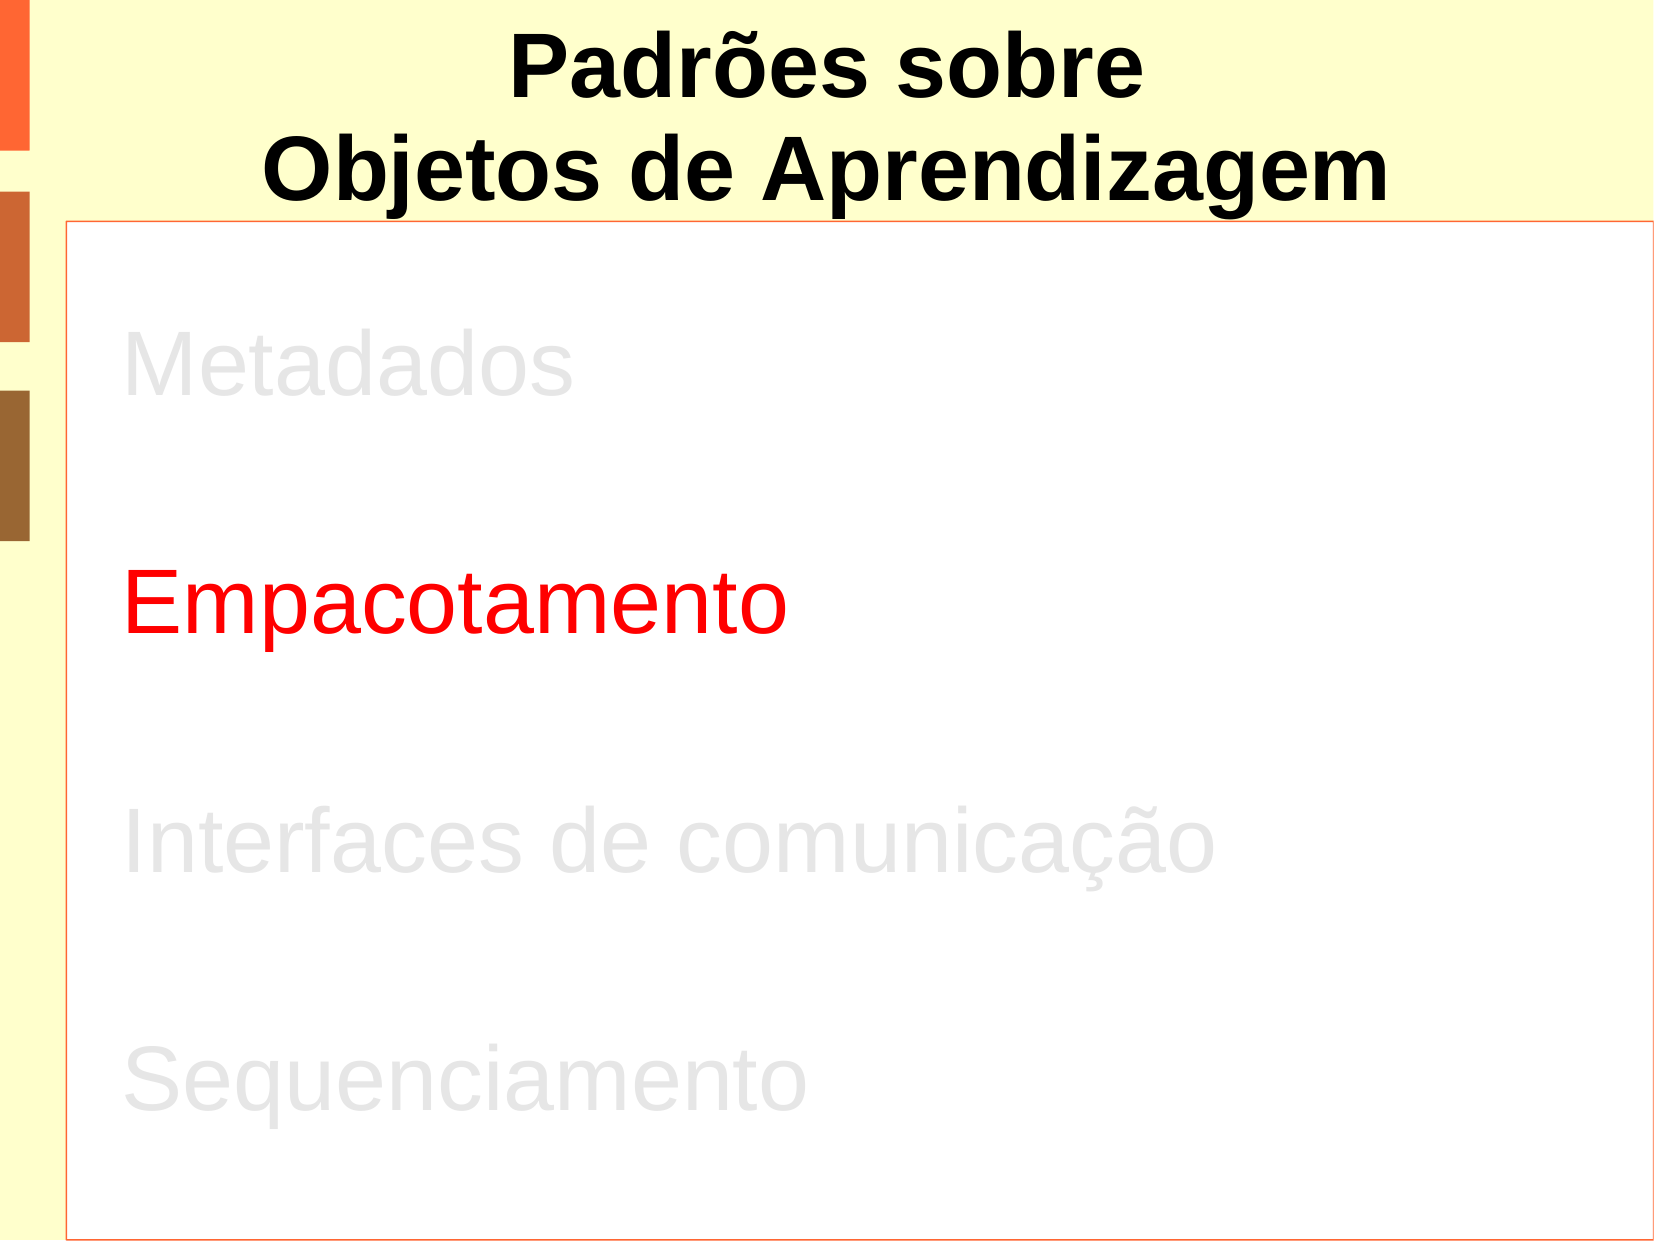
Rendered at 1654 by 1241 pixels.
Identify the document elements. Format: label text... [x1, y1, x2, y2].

list Metadados Empacotamento Interfaces de comunicação Sequenciamento [121, 312, 1534, 1166]
title Padrões sobre Objetos de Aprendizagem [121, 14, 1534, 221]
